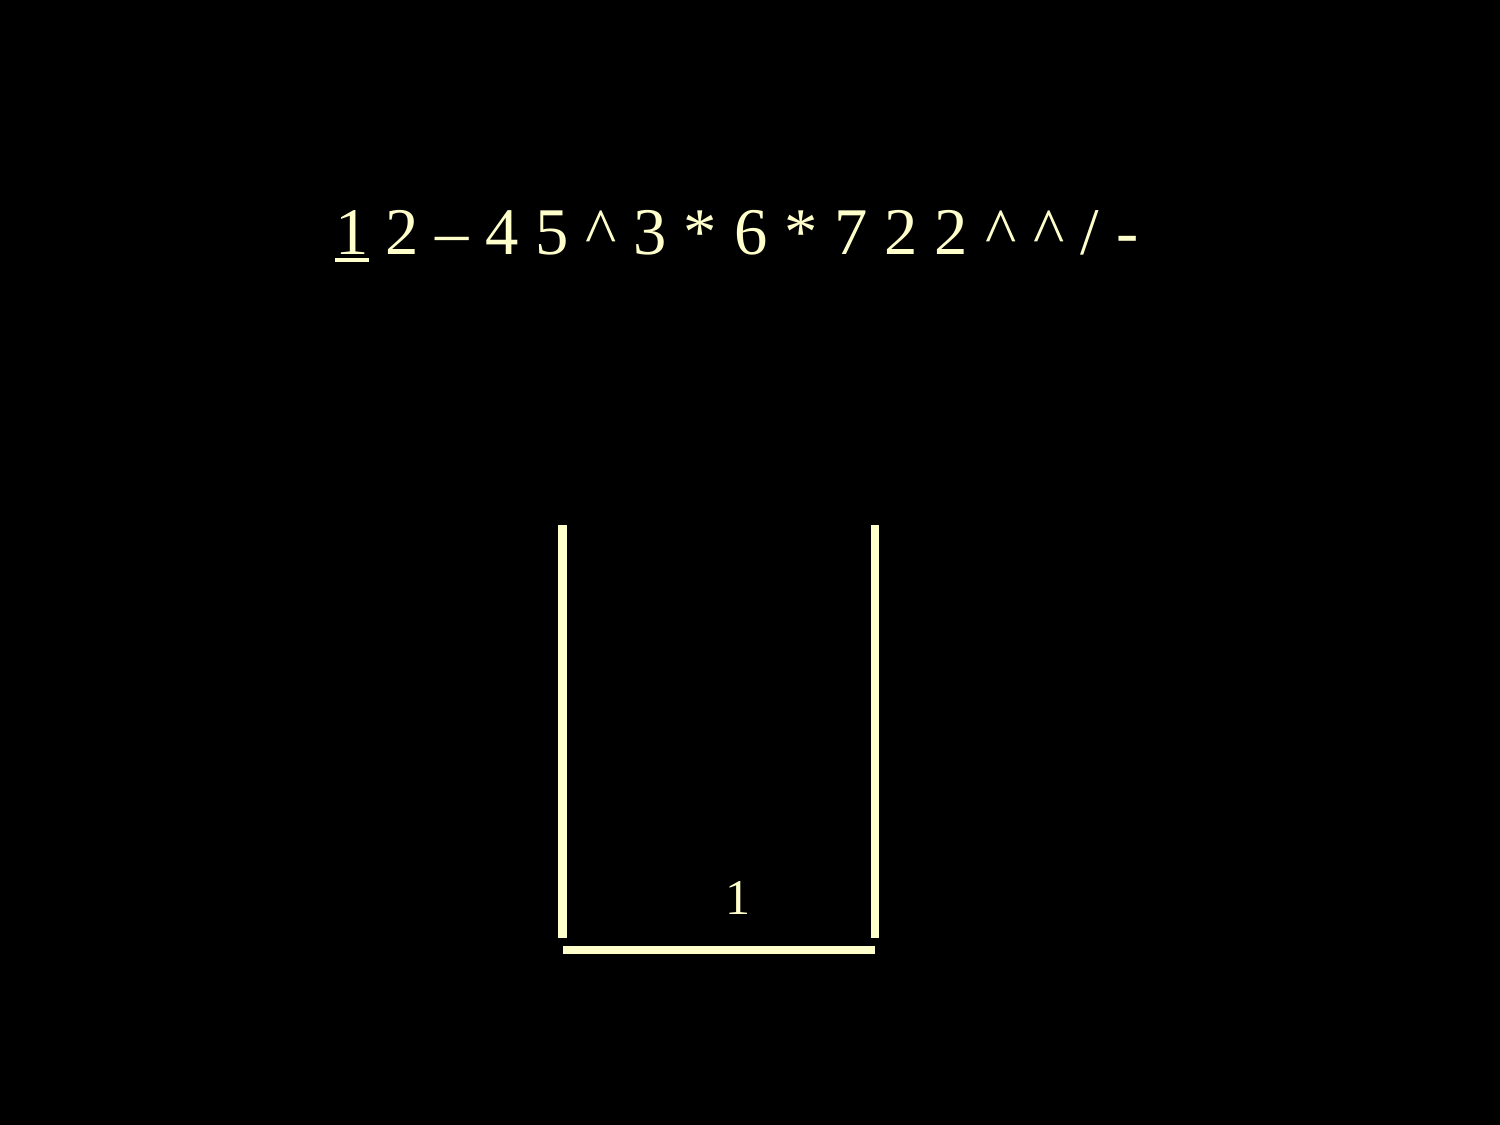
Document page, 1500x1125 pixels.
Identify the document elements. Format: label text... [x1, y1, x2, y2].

text_box 1 2 – 4 5 ^ 3 * 6 * 7 2 2 ^ ^ / - [320, 187, 1155, 277]
text_box 1 [710, 862, 765, 934]
